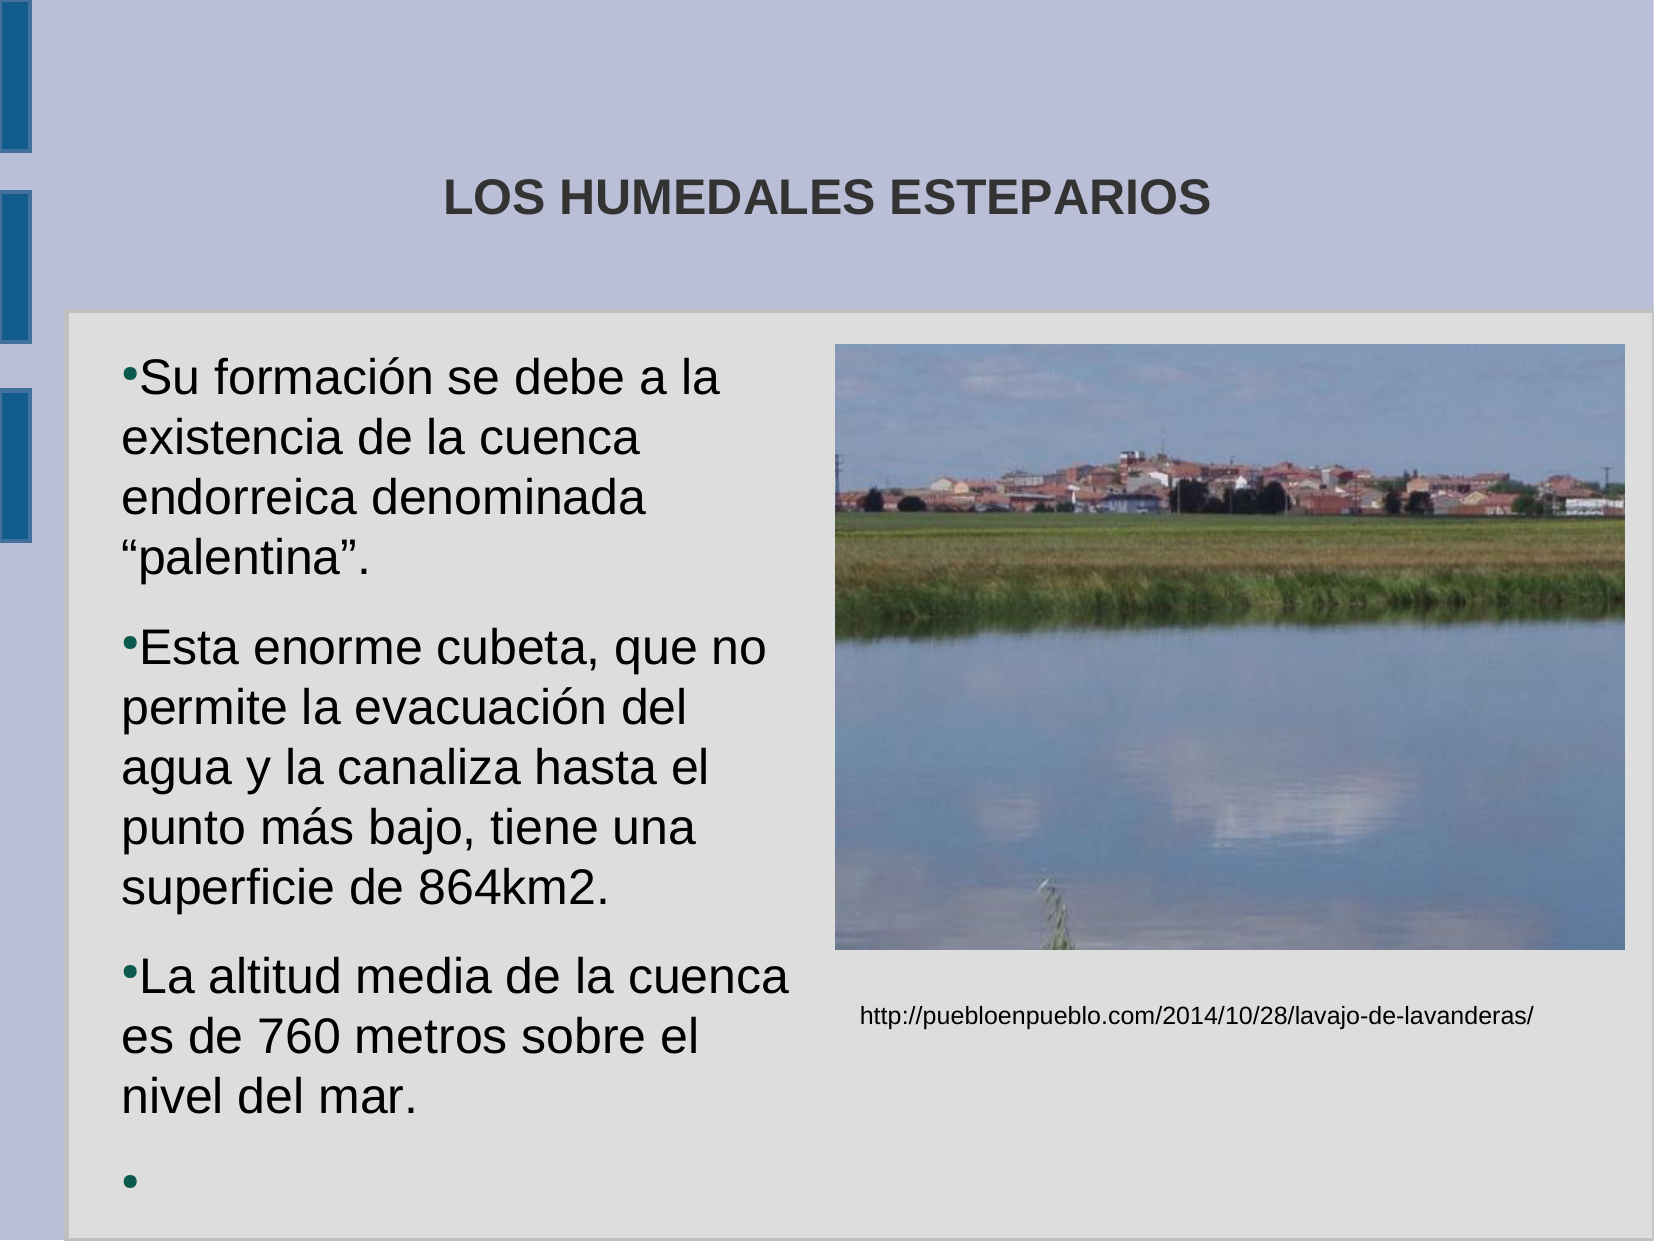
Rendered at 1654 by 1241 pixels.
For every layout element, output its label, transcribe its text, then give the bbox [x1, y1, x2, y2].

picture [835, 344, 1625, 950]
list Su formación se debe a la existencia de la cuenca endorreica denominada “palentina”. Esta enorme cubeta, que no permite la evacuación del agua y la canaliza hasta el punto más bajo, tiene una superficie de 864km2. La altitud media de la cuenca es de 760 metros sobre el nivel del mar. [121, 344, 811, 1159]
title LOS HUMEDALES ESTEPARIOS [121, 91, 1534, 299]
text_box http://puebloenpueblo.com/2014/10/28/lavajo-de-lavanderas/ [845, 994, 1654, 1052]
